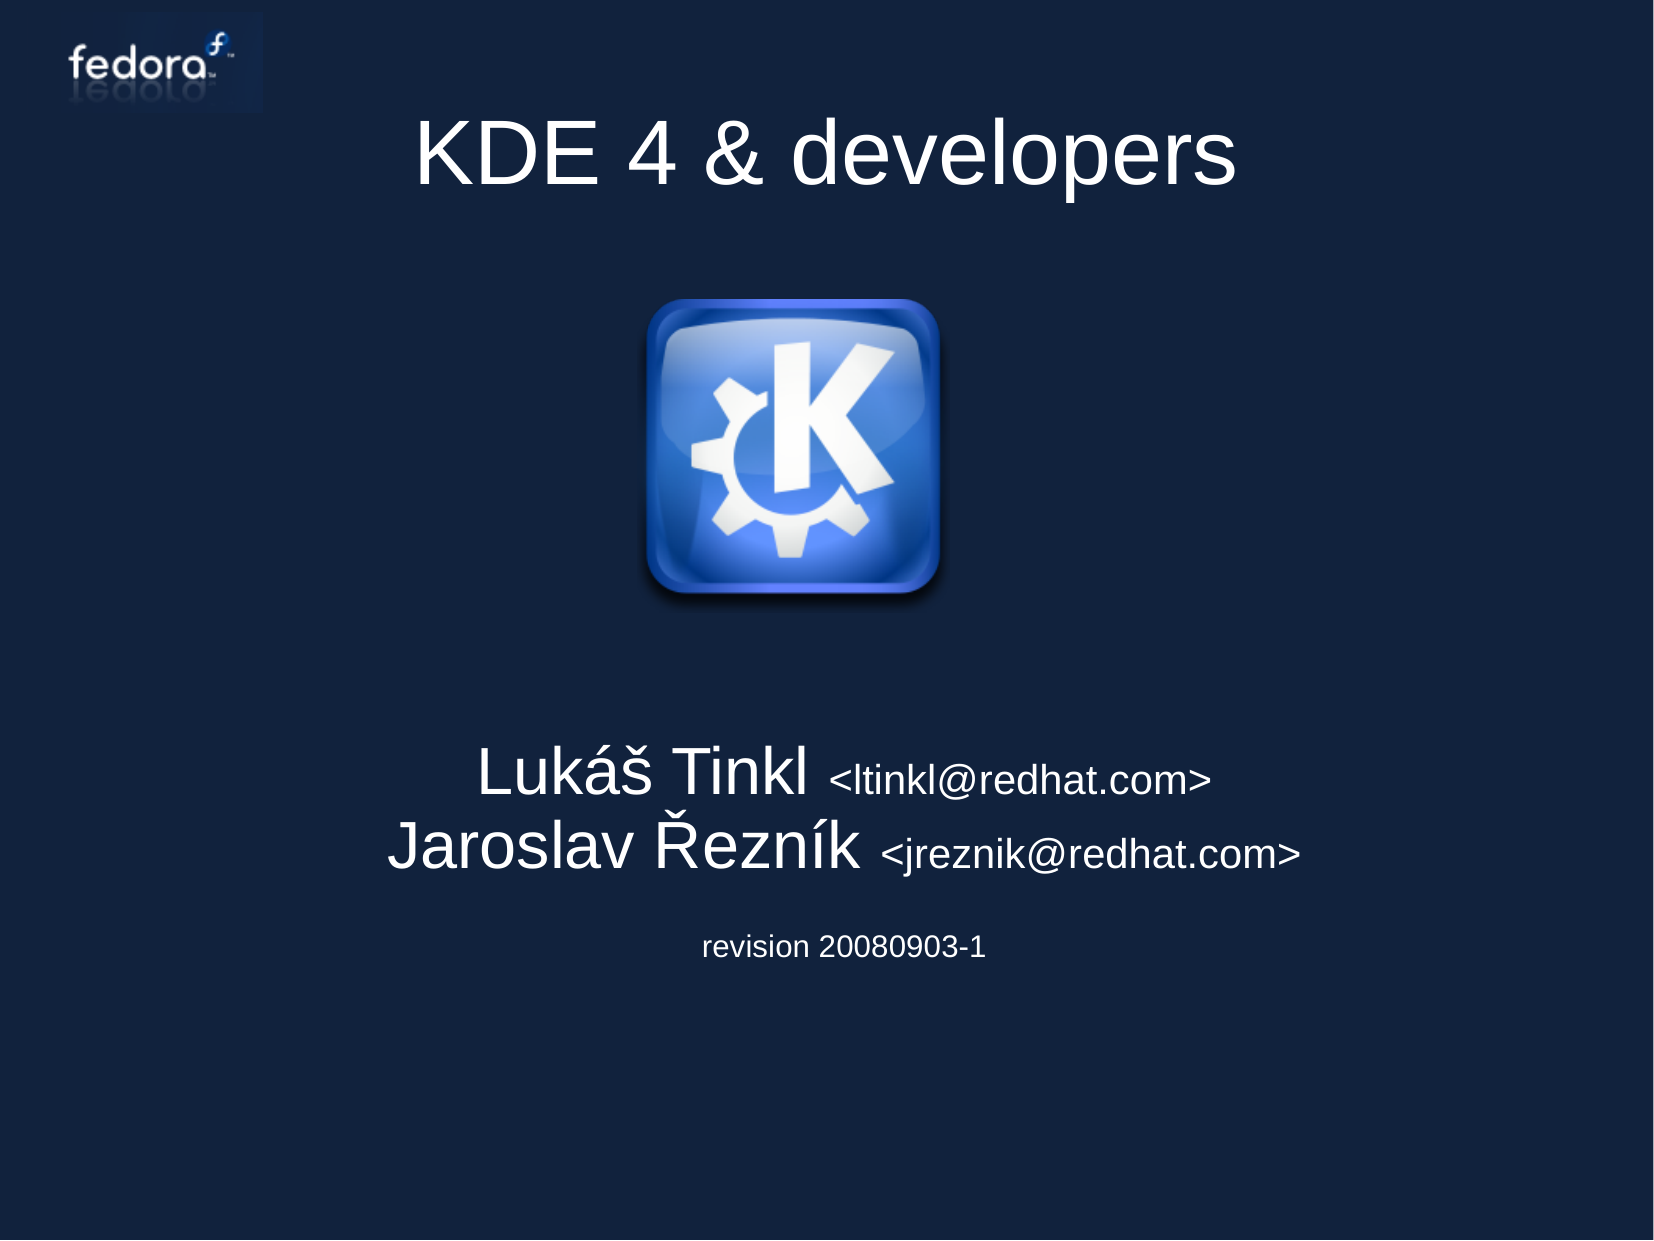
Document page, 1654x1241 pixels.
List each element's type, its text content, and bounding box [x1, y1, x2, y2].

subtitle Lukáš Tinkl <ltinkl@redhat.com> Jaroslav Řezník <jreznik@redhat.com> revision 20080903-1 [82, 290, 1571, 1109]
title KDE 4 & developers [82, 49, 1571, 257]
picture [27, 12, 263, 113]
picture [637, 299, 950, 613]
